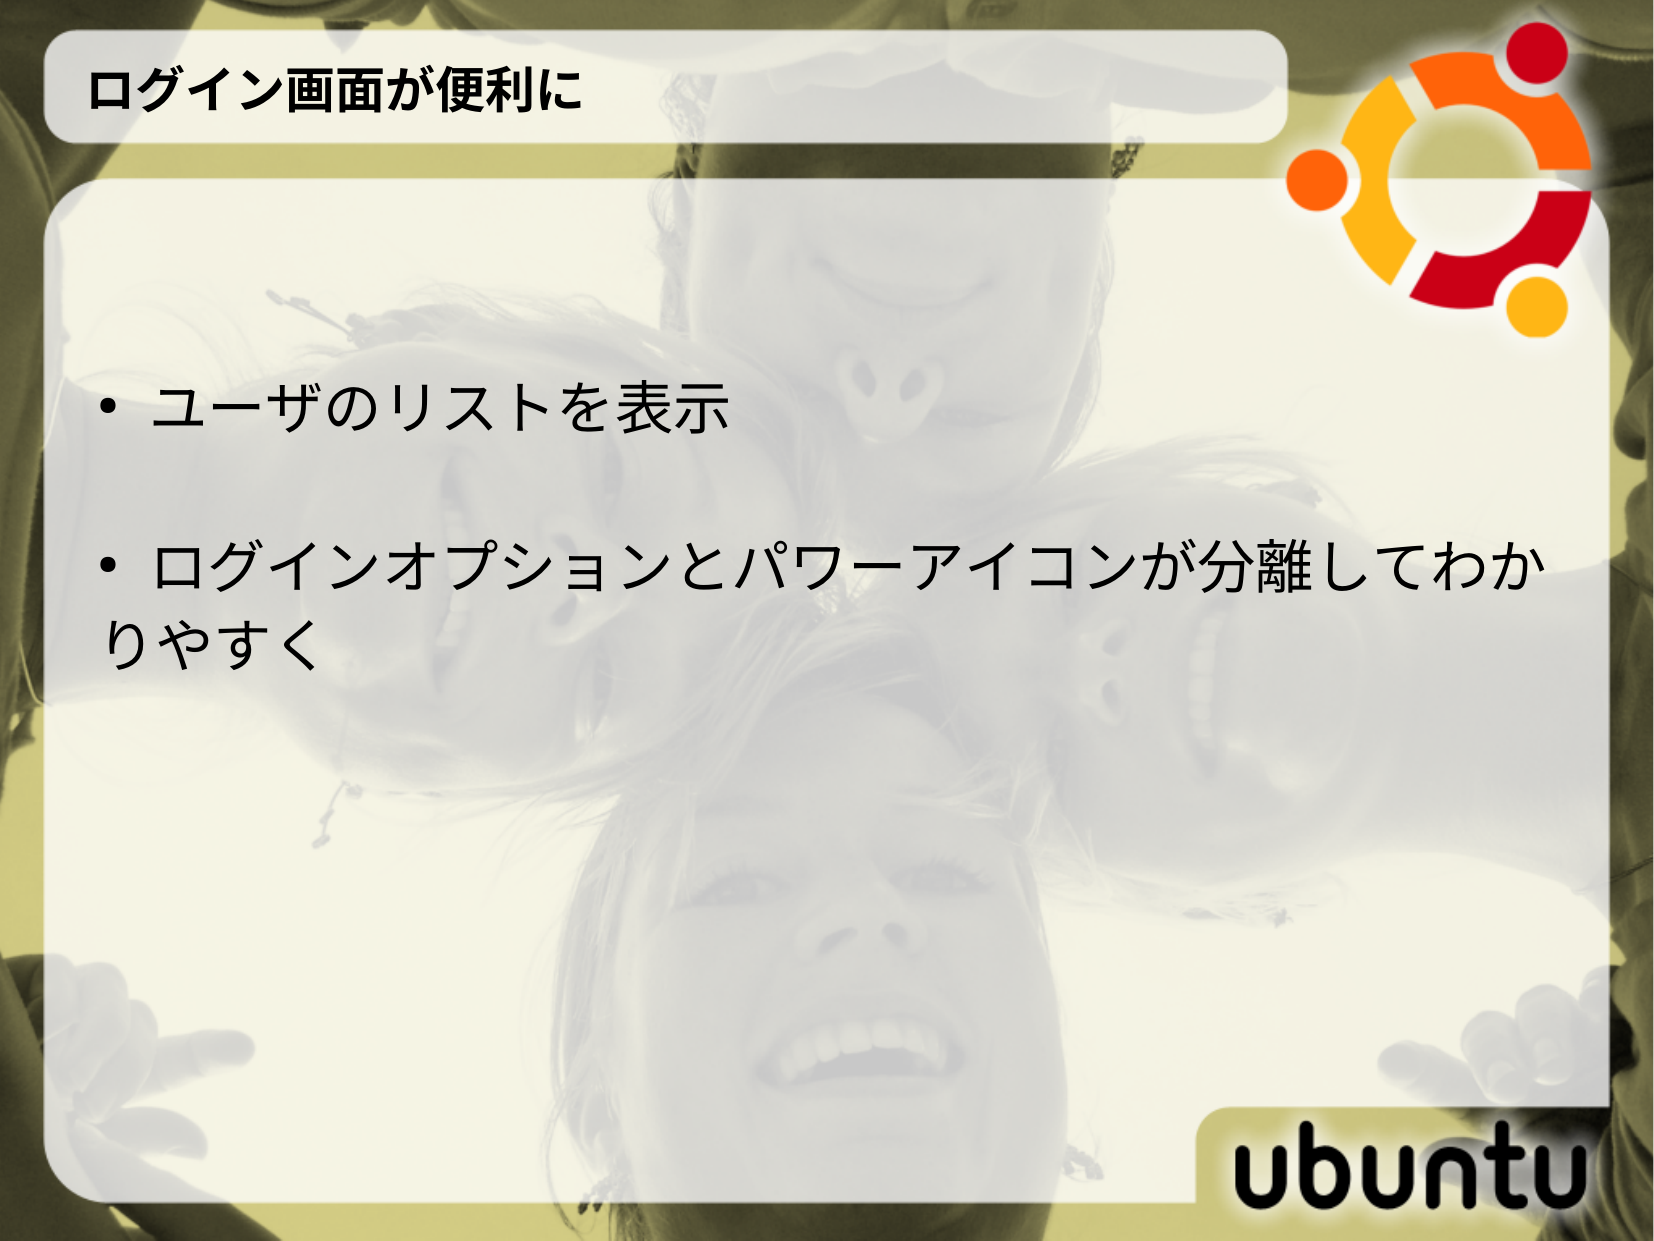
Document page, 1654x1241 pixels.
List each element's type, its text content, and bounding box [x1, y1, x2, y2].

text_box ログイン画面が便利に [71, 47, 644, 127]
text_box ユーザのリストを表示 ログインオプションとパワーアイコンが分離してわかりやすく [82, 360, 1595, 1075]
picture [0, 0, 1654, 1241]
